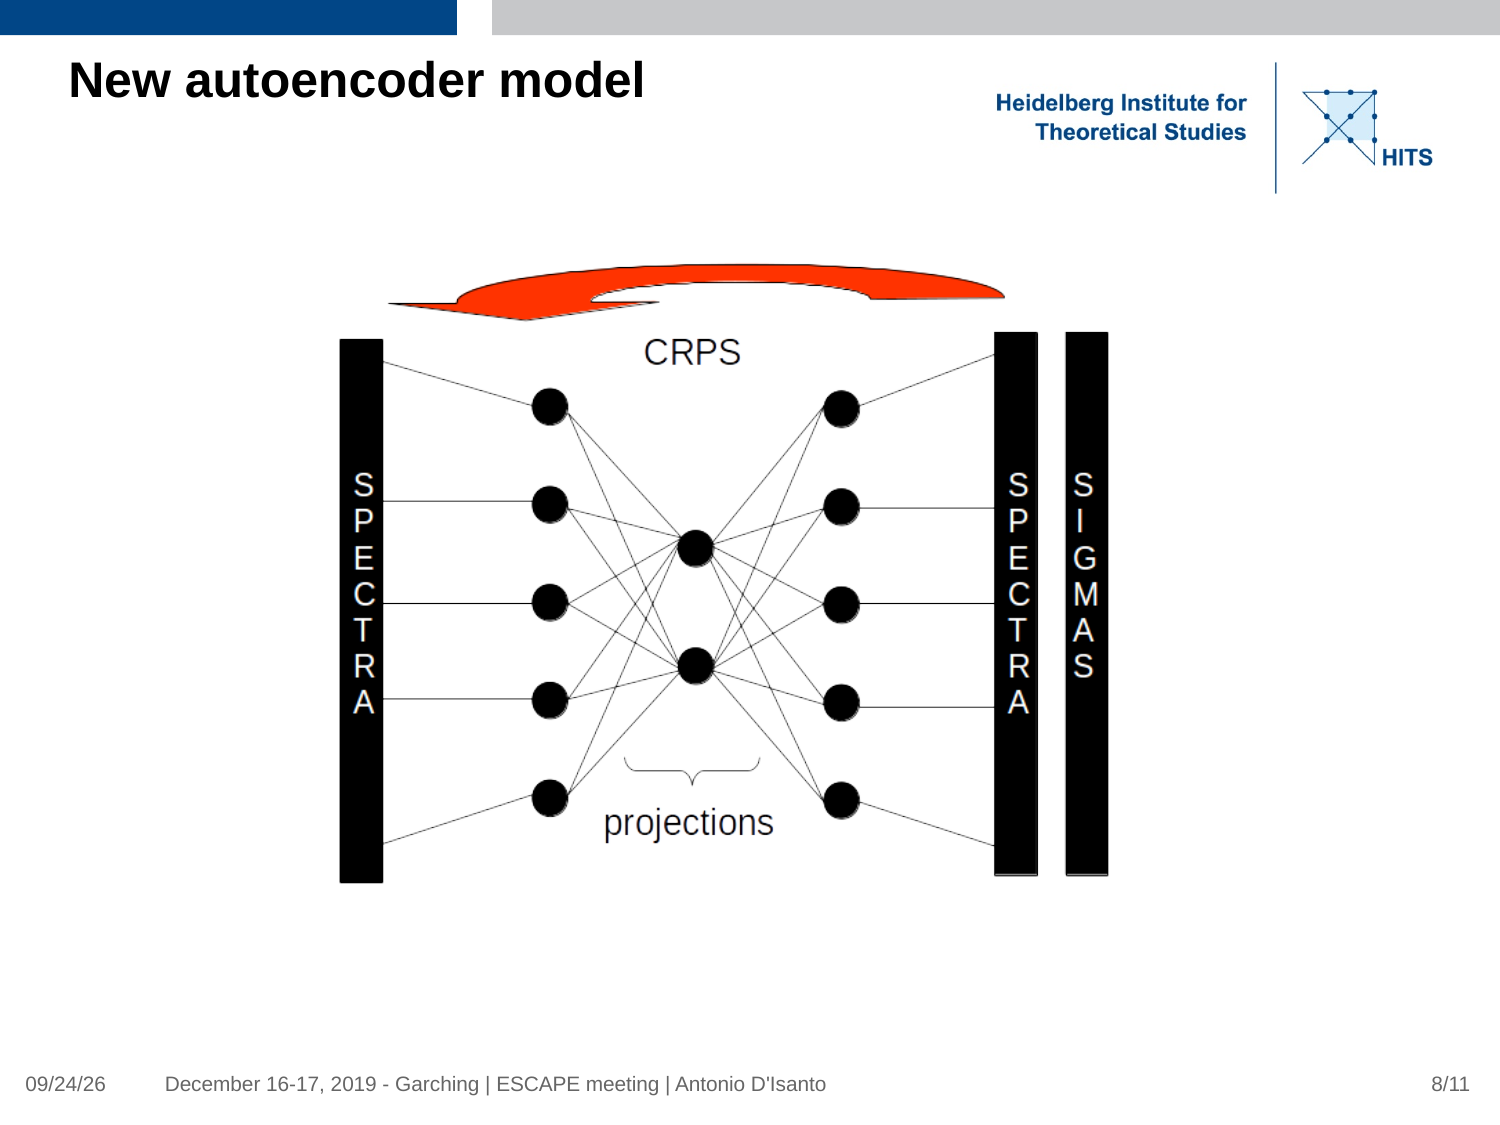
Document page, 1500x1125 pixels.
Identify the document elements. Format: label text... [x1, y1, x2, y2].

picture [84, 40, 1448, 960]
title New autoencoder model [53, 39, 1375, 115]
